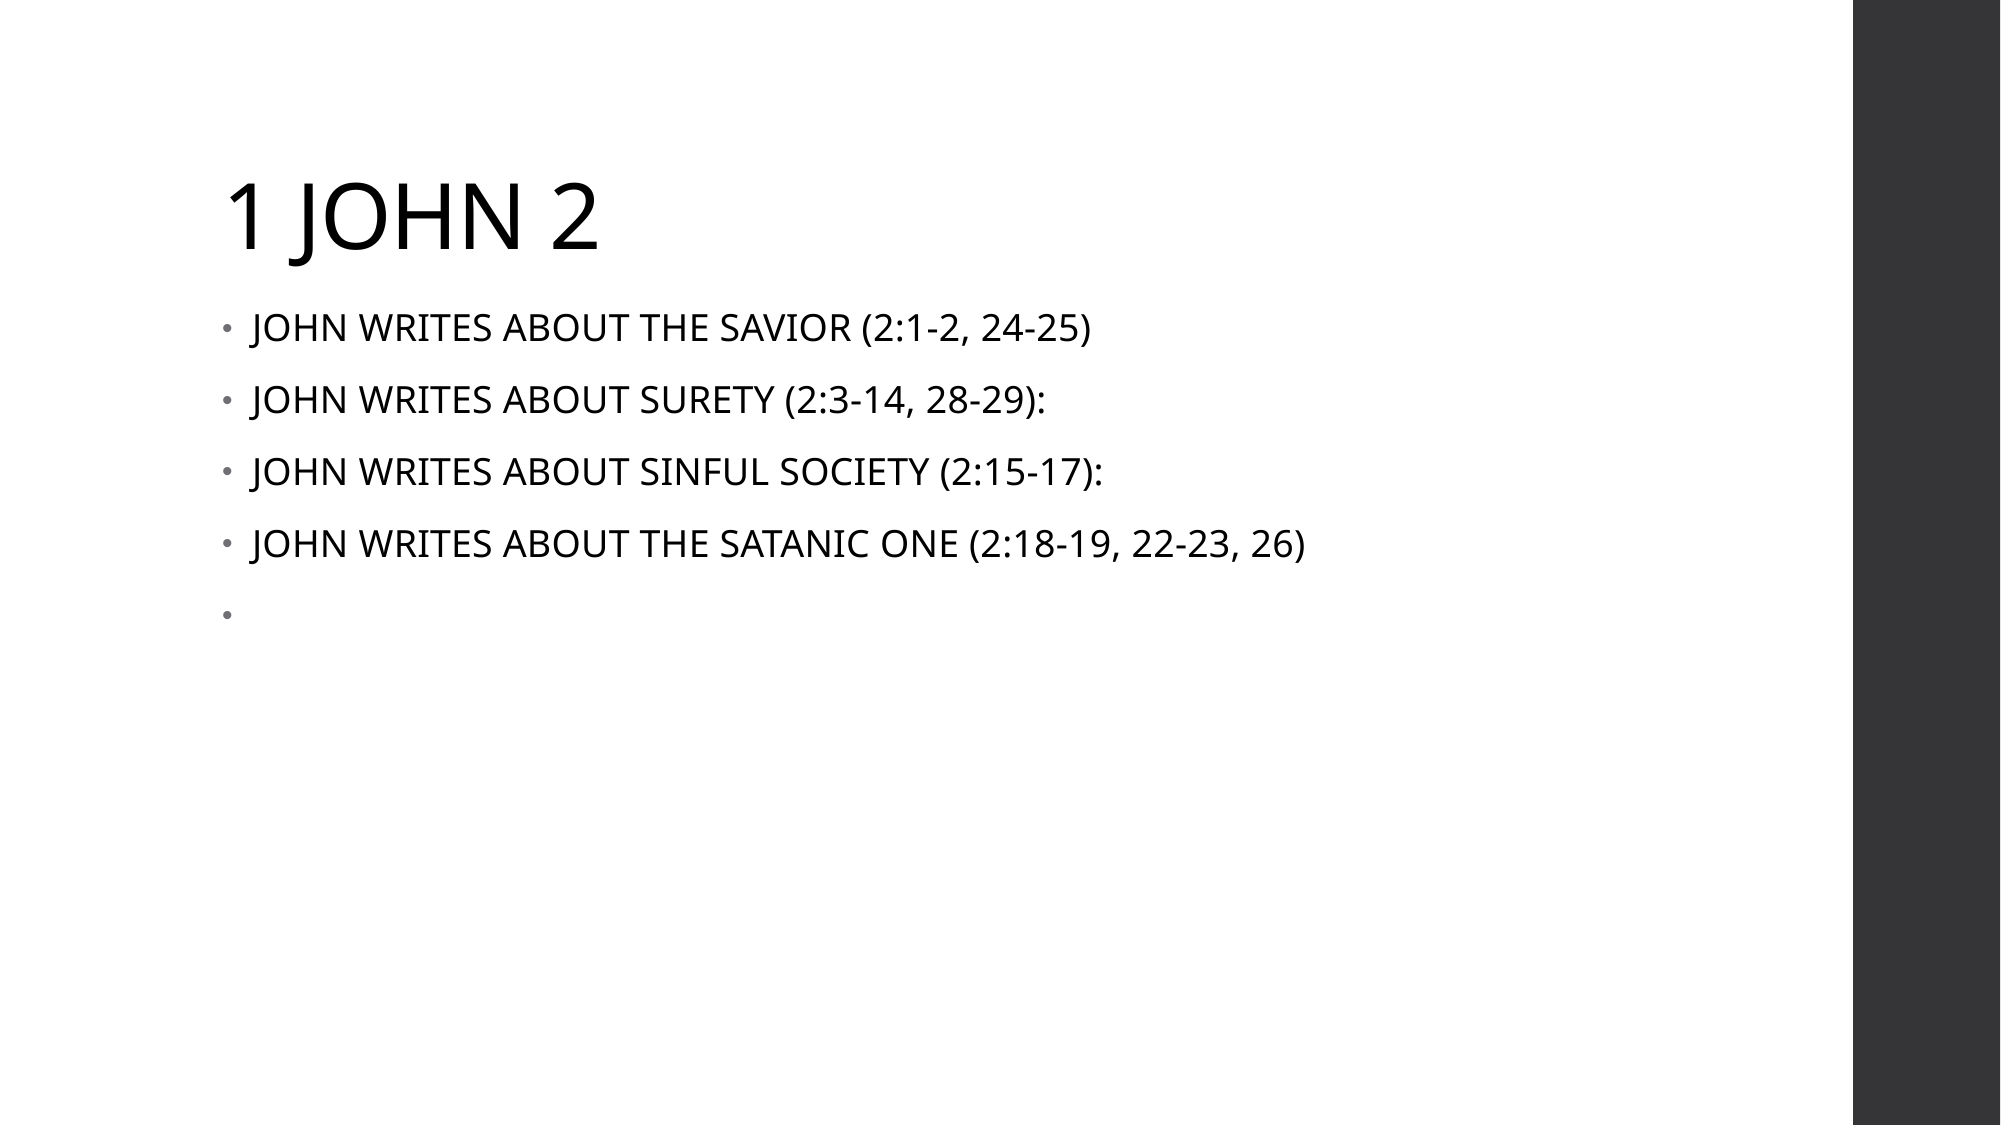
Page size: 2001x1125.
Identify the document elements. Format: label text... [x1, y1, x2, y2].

title 1 JOHN 2 [206, 60, 1797, 278]
list JOHN WRITES ABOUT THE SAVIOR (2:1-2, 24-25) JOHN WRITES ABOUT SURETY (2:3-14, 28-29): JOHN WRITES ABOUT SINFUL SOCIETY (2:15-17): JOHN WRITES ABOUT THE SATANIC ONE (2:18-19, 22-23, 26) [206, 299, 1617, 1014]
